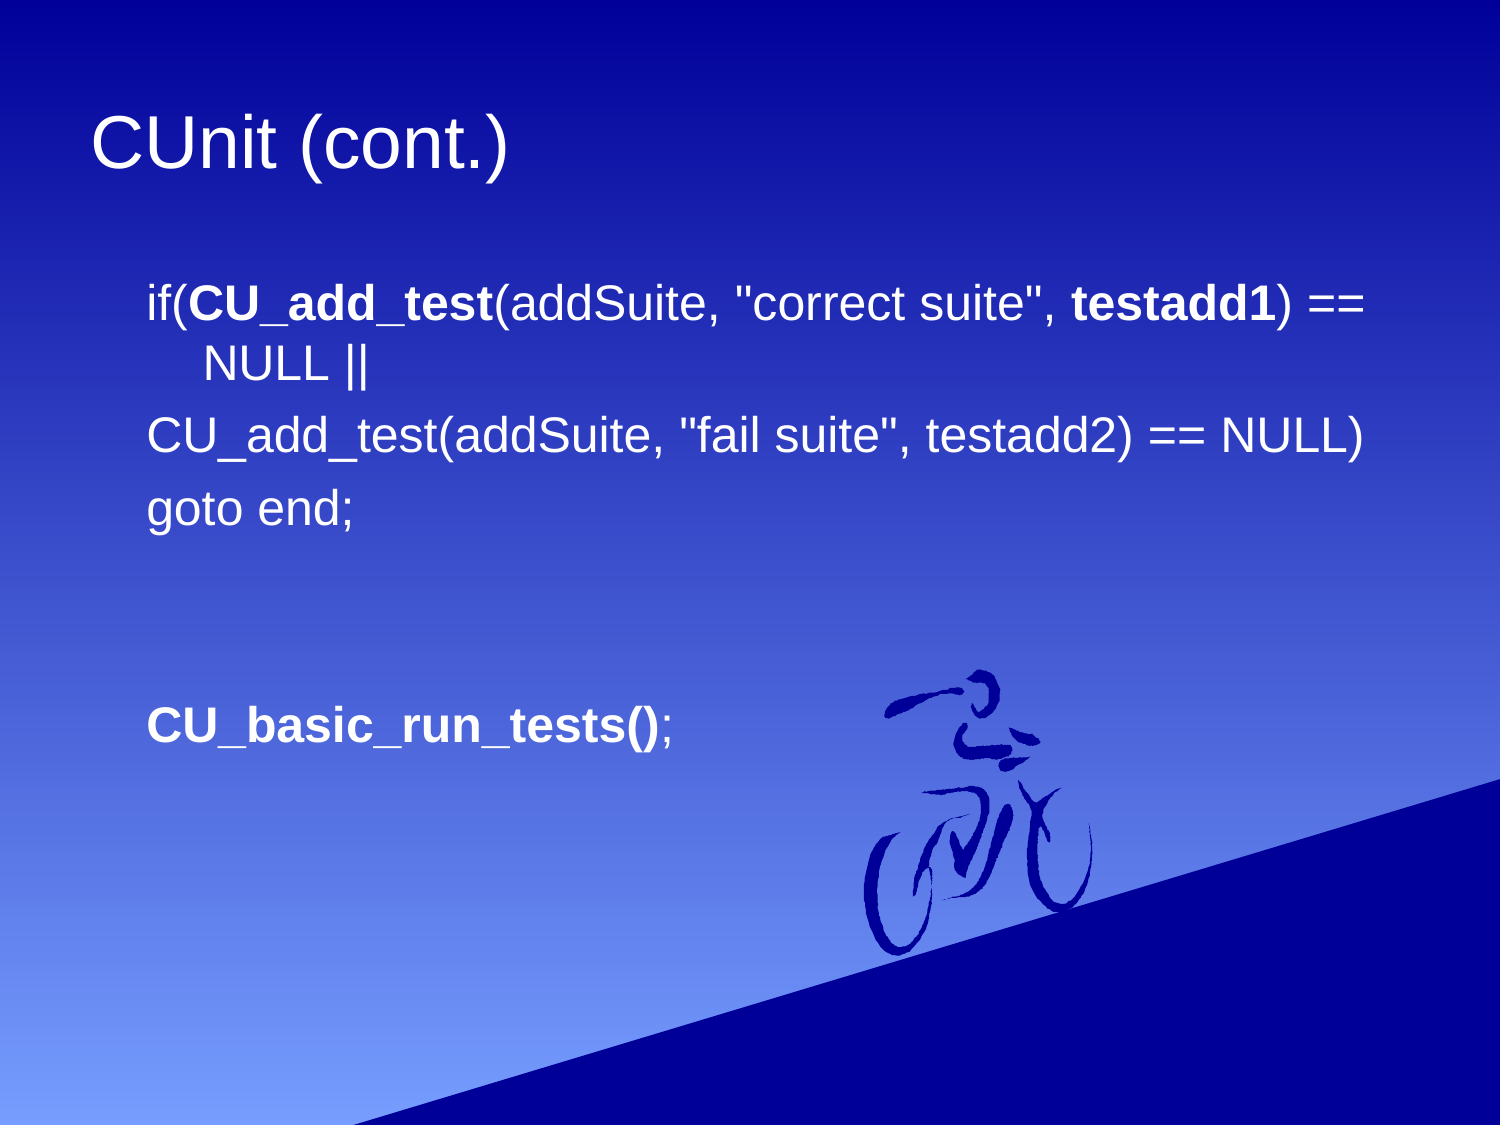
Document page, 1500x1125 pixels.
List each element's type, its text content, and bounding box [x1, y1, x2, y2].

title CUnit (cont.) [75, 45, 1426, 233]
list if(CU_add_test(addSuite, "correct suite", testadd1) == NULL || CU_add_test(addSuite, "fail suite", testadd2) == NULL) goto end; CU_basic_run_tests(); [75, 262, 1426, 1005]
